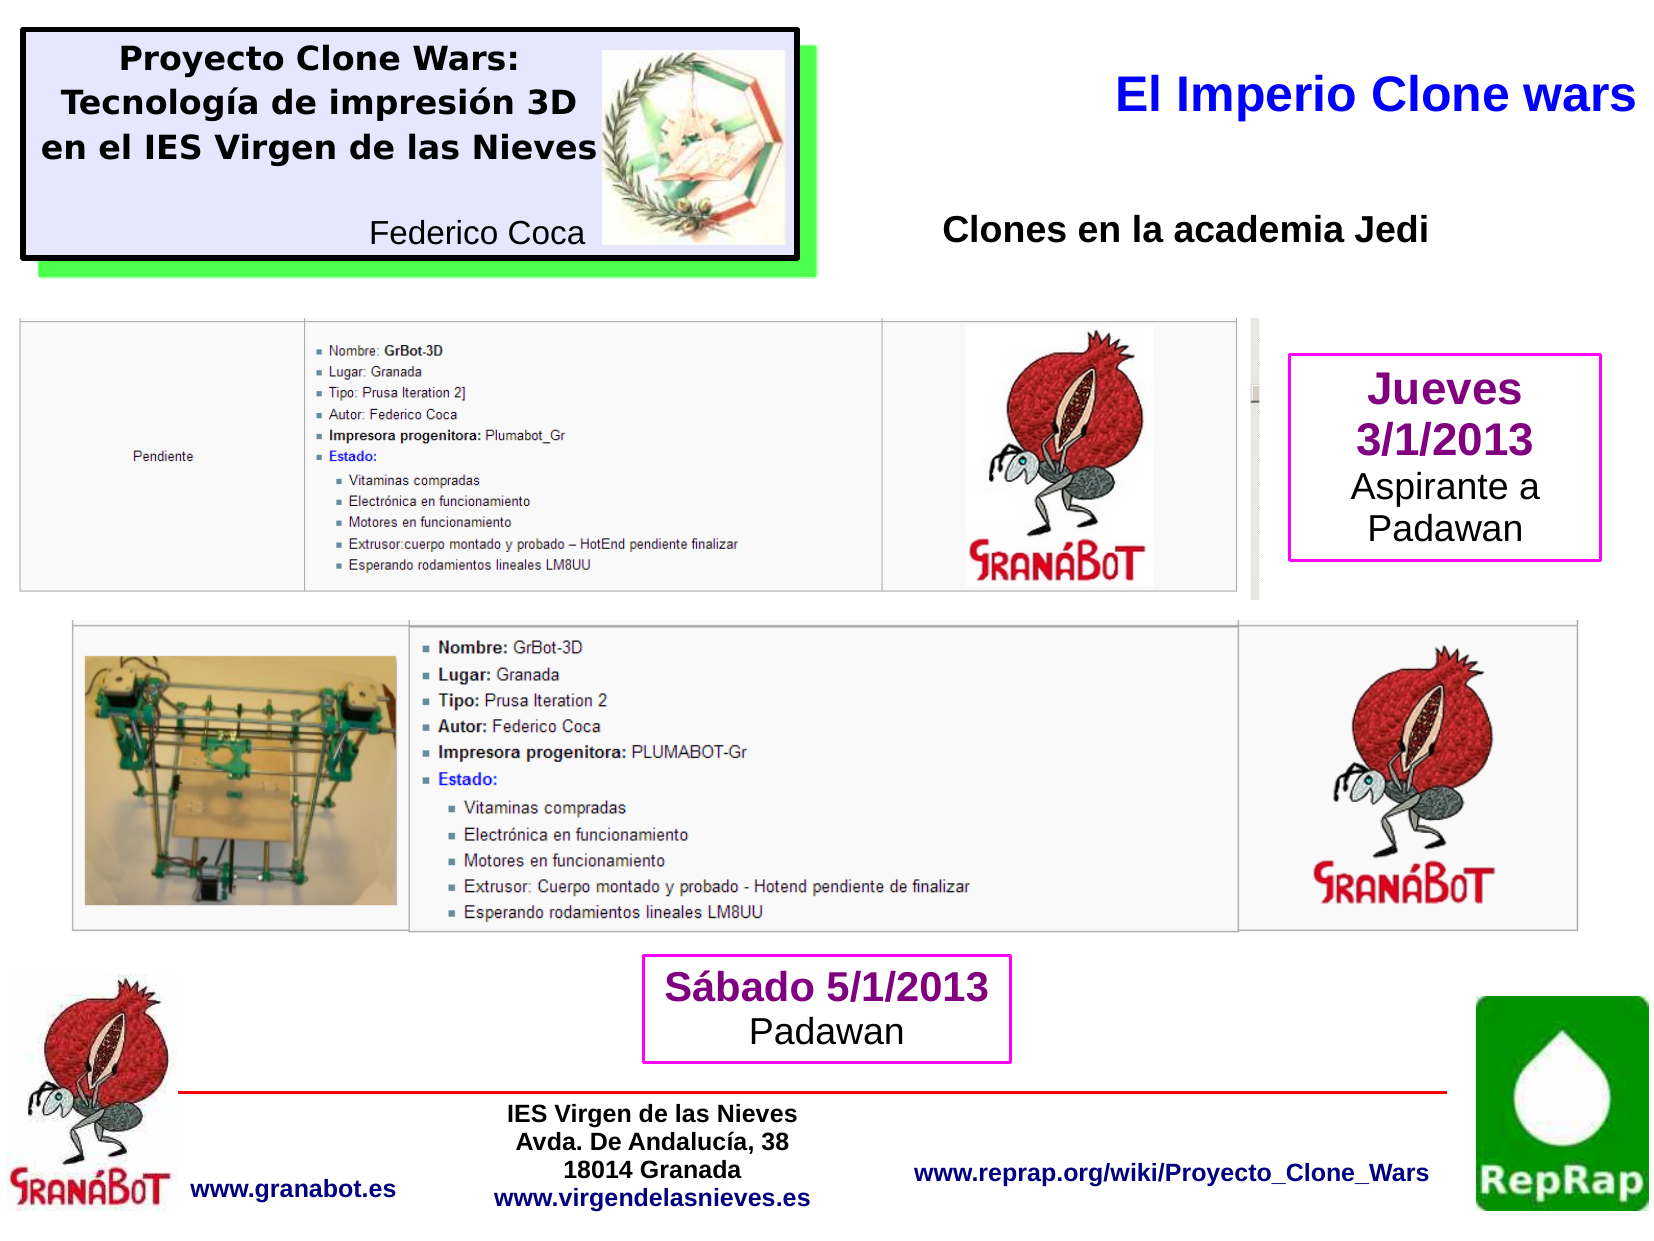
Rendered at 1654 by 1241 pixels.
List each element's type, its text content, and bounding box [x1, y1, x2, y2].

picture [602, 50, 786, 245]
text_box El Imperio Clone wars [1100, 59, 1654, 131]
picture [1476, 996, 1649, 1211]
picture [67, 620, 1586, 935]
text_box IES Virgen de las Nieves Avda. De Andalucía, 38 18014 Granada www.virgendelasnieves.es [479, 1092, 827, 1223]
text_box www.reprap.org/wiki/Proyecto_Clone_Wars [899, 1151, 1447, 1196]
text_box www.granabot.es [178, 1167, 414, 1211]
picture [8, 318, 1260, 600]
text_box Federico Coca [354, 206, 601, 259]
text_box Proyecto Clone Wars: Tecnología de impresión 3D en el IES Virgen de las Nieves [23, 29, 798, 259]
text_box Sábado 5/1/2013 Padawan [643, 955, 1011, 1063]
text_box Jueves 3/1/2013 Aspirante a Padawan [1289, 354, 1601, 561]
picture [7, 974, 178, 1211]
text_box Clones en la academia Jedi [927, 201, 1459, 260]
